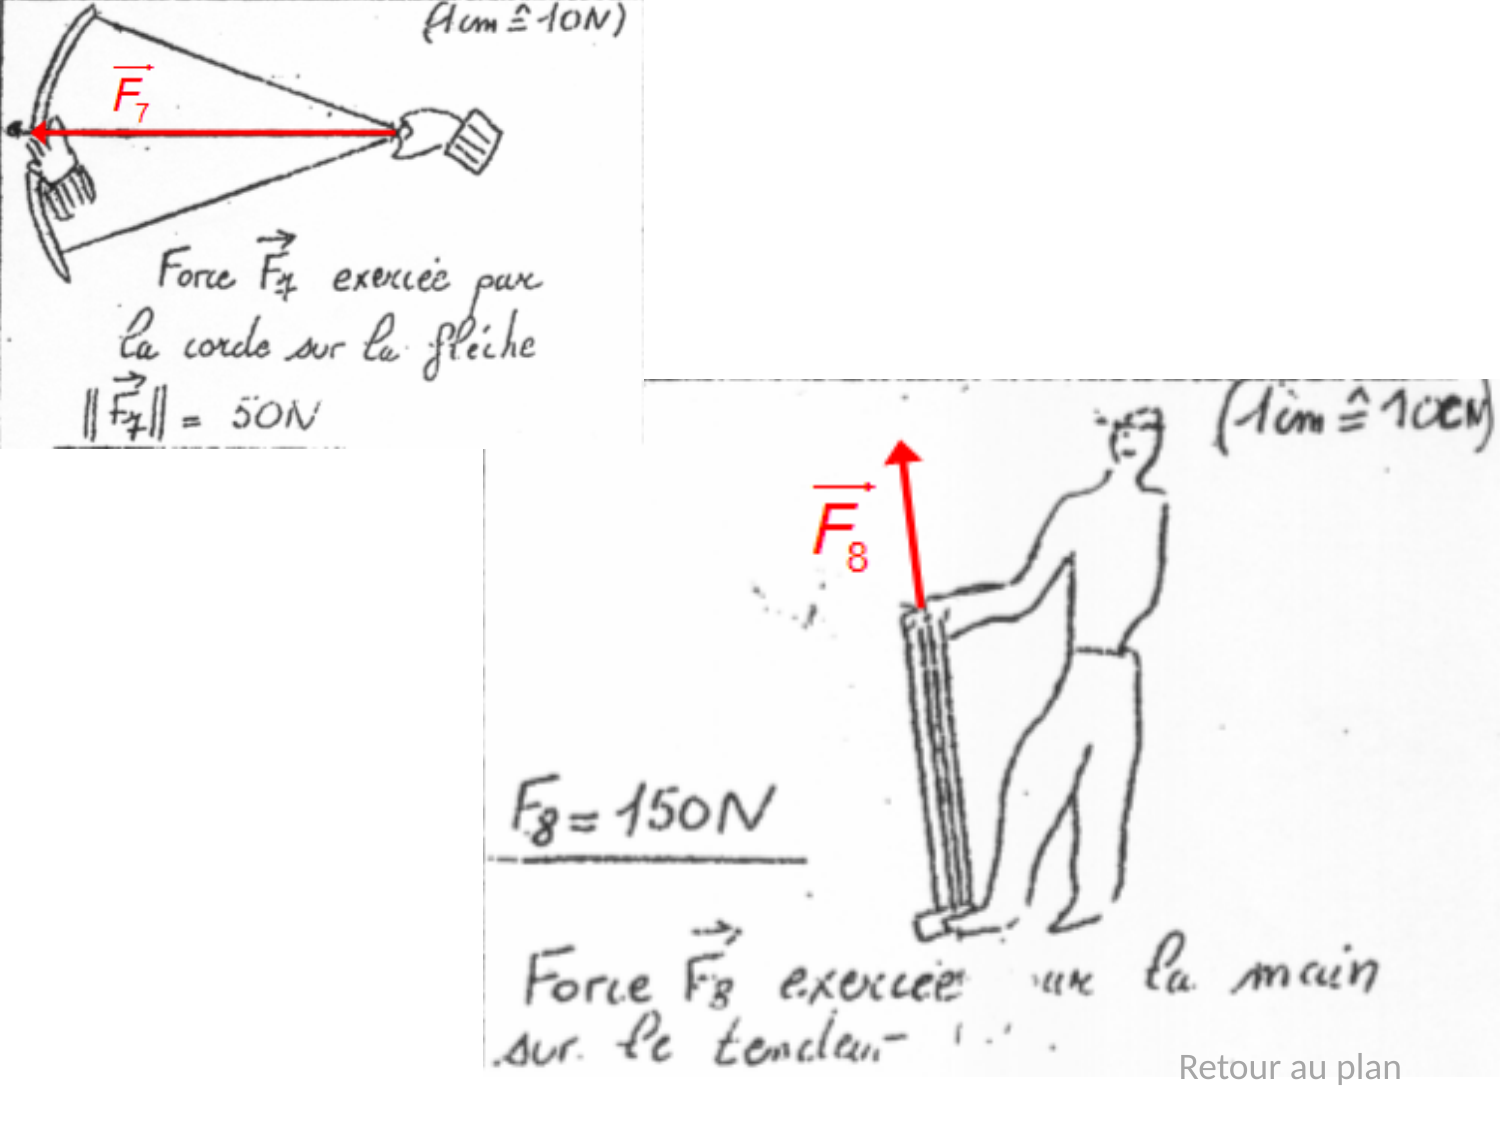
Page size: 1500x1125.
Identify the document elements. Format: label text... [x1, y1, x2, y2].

text_box Retour au plan [1163, 1034, 1483, 1095]
picture [0, 0, 1500, 1078]
